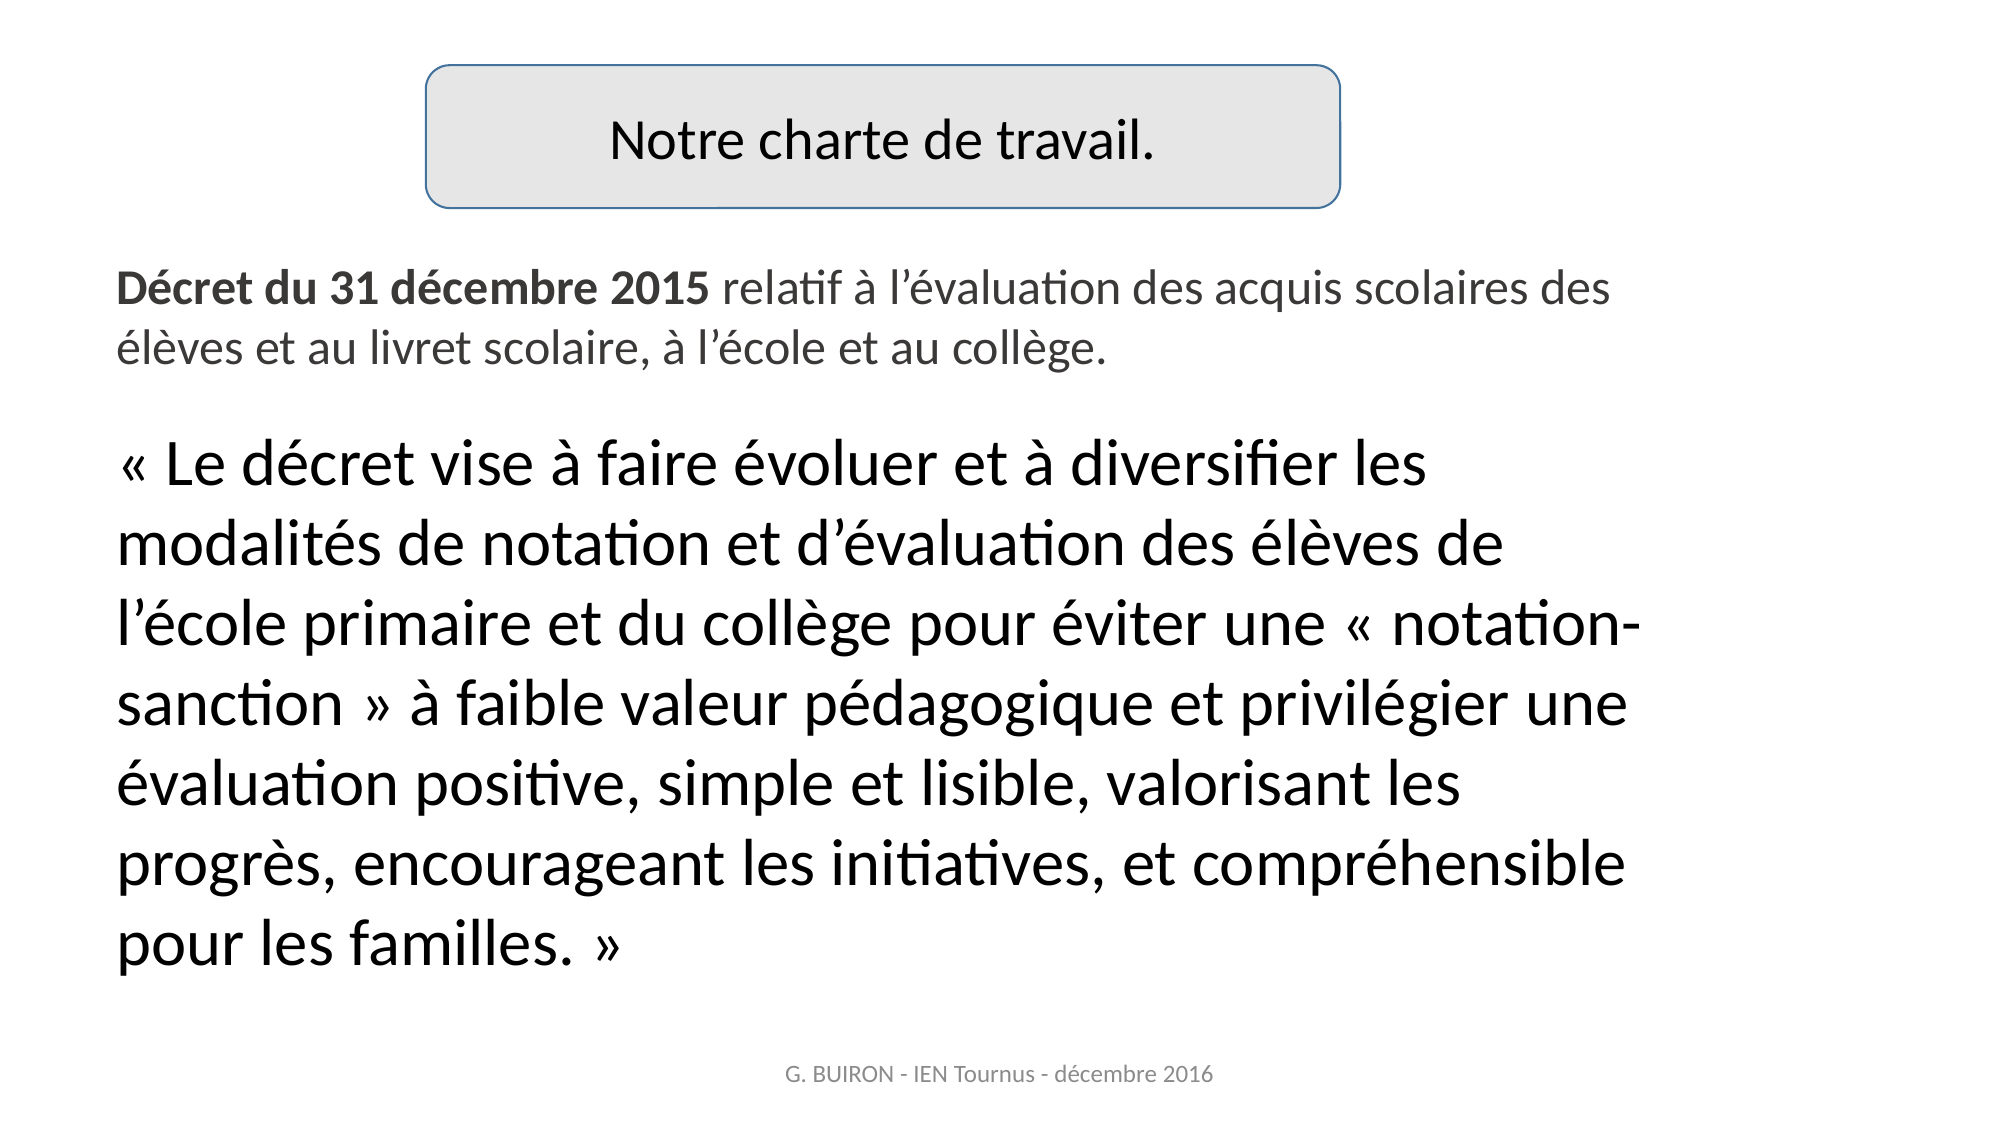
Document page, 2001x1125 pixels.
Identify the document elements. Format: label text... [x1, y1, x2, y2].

text_box Décret du 31 décembre 2015 relatif à l’évaluation des acquis scolaires des élèves et au livret scolaire, à l’école et au collège. « Le décret vise à faire évoluer et à diversifier les modalités de notation et d’évaluation des élèves de l’école primaire et du collège pour éviter une « notation-sanction » à faible valeur pédagogique et privilégier une évaluation positive, simple et lisible, valorisant les progrès, encourageant les initiatives, et compréhensible pour les familles. » [101, 246, 1689, 1045]
text_box Notre charte de travail. [425, 65, 1341, 209]
footer G. BUIRON - IEN Tournus - décembre 2016 [662, 1042, 1338, 1103]
